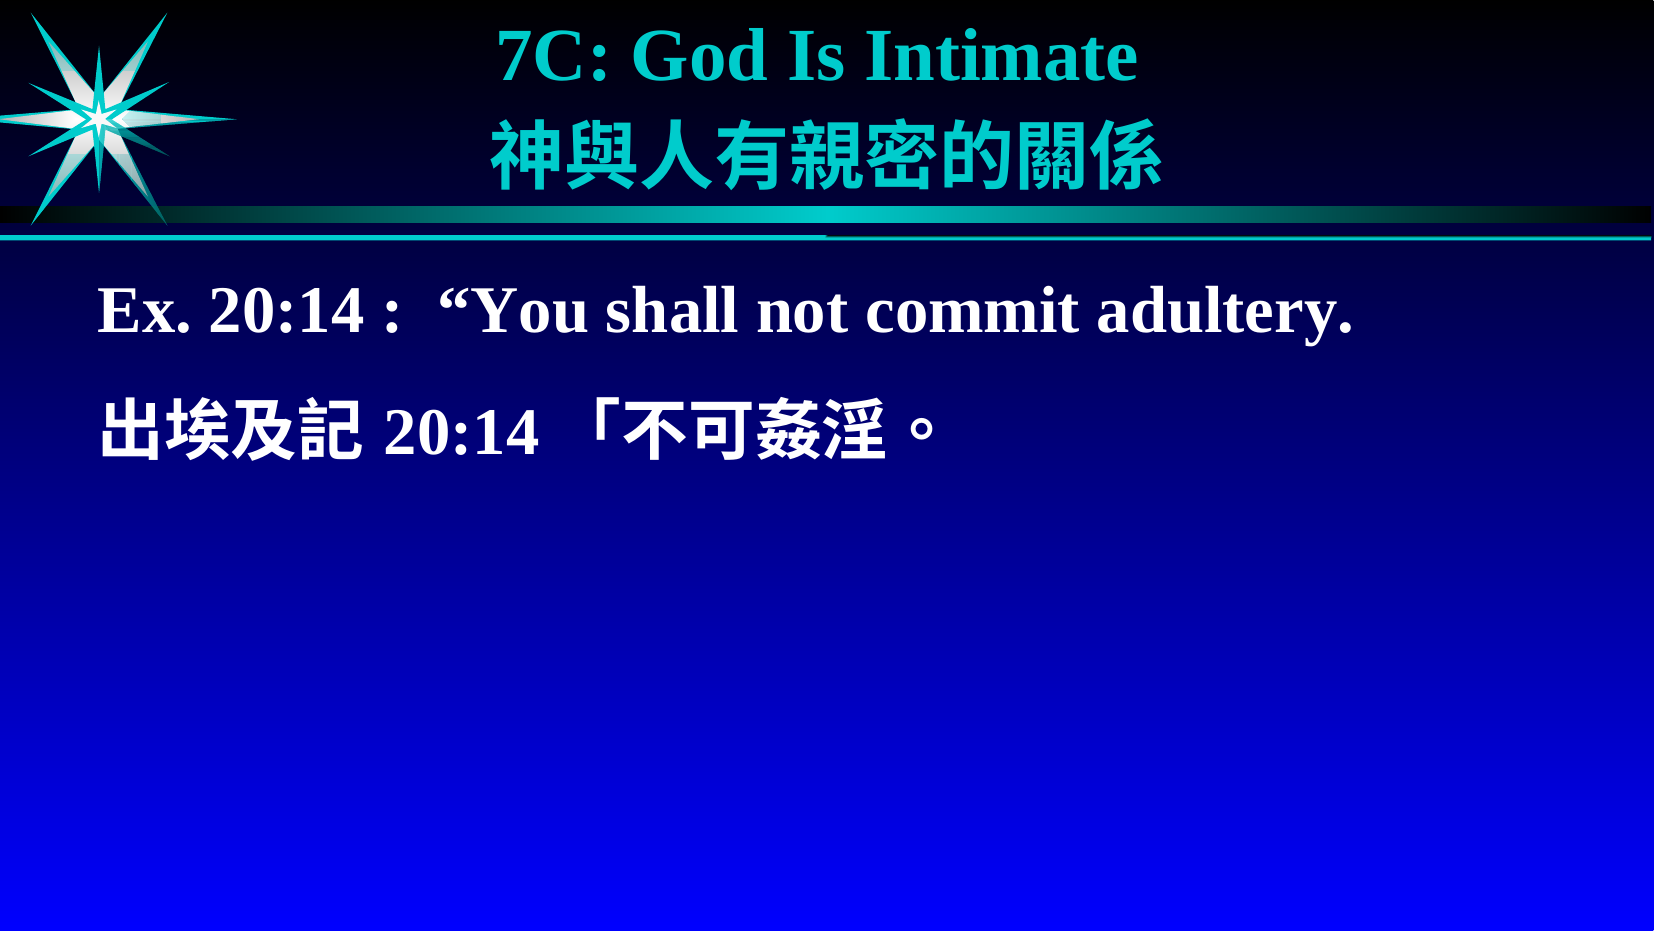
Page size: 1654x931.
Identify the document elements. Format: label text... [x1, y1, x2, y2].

title 7C: God Is Intimate 神與人有親密的關係 [124, 13, 1530, 205]
text_box Ex. 20:14 : “You shall not commit adultery. 出埃及記20:14「不可姦淫。 [82, 265, 1571, 830]
